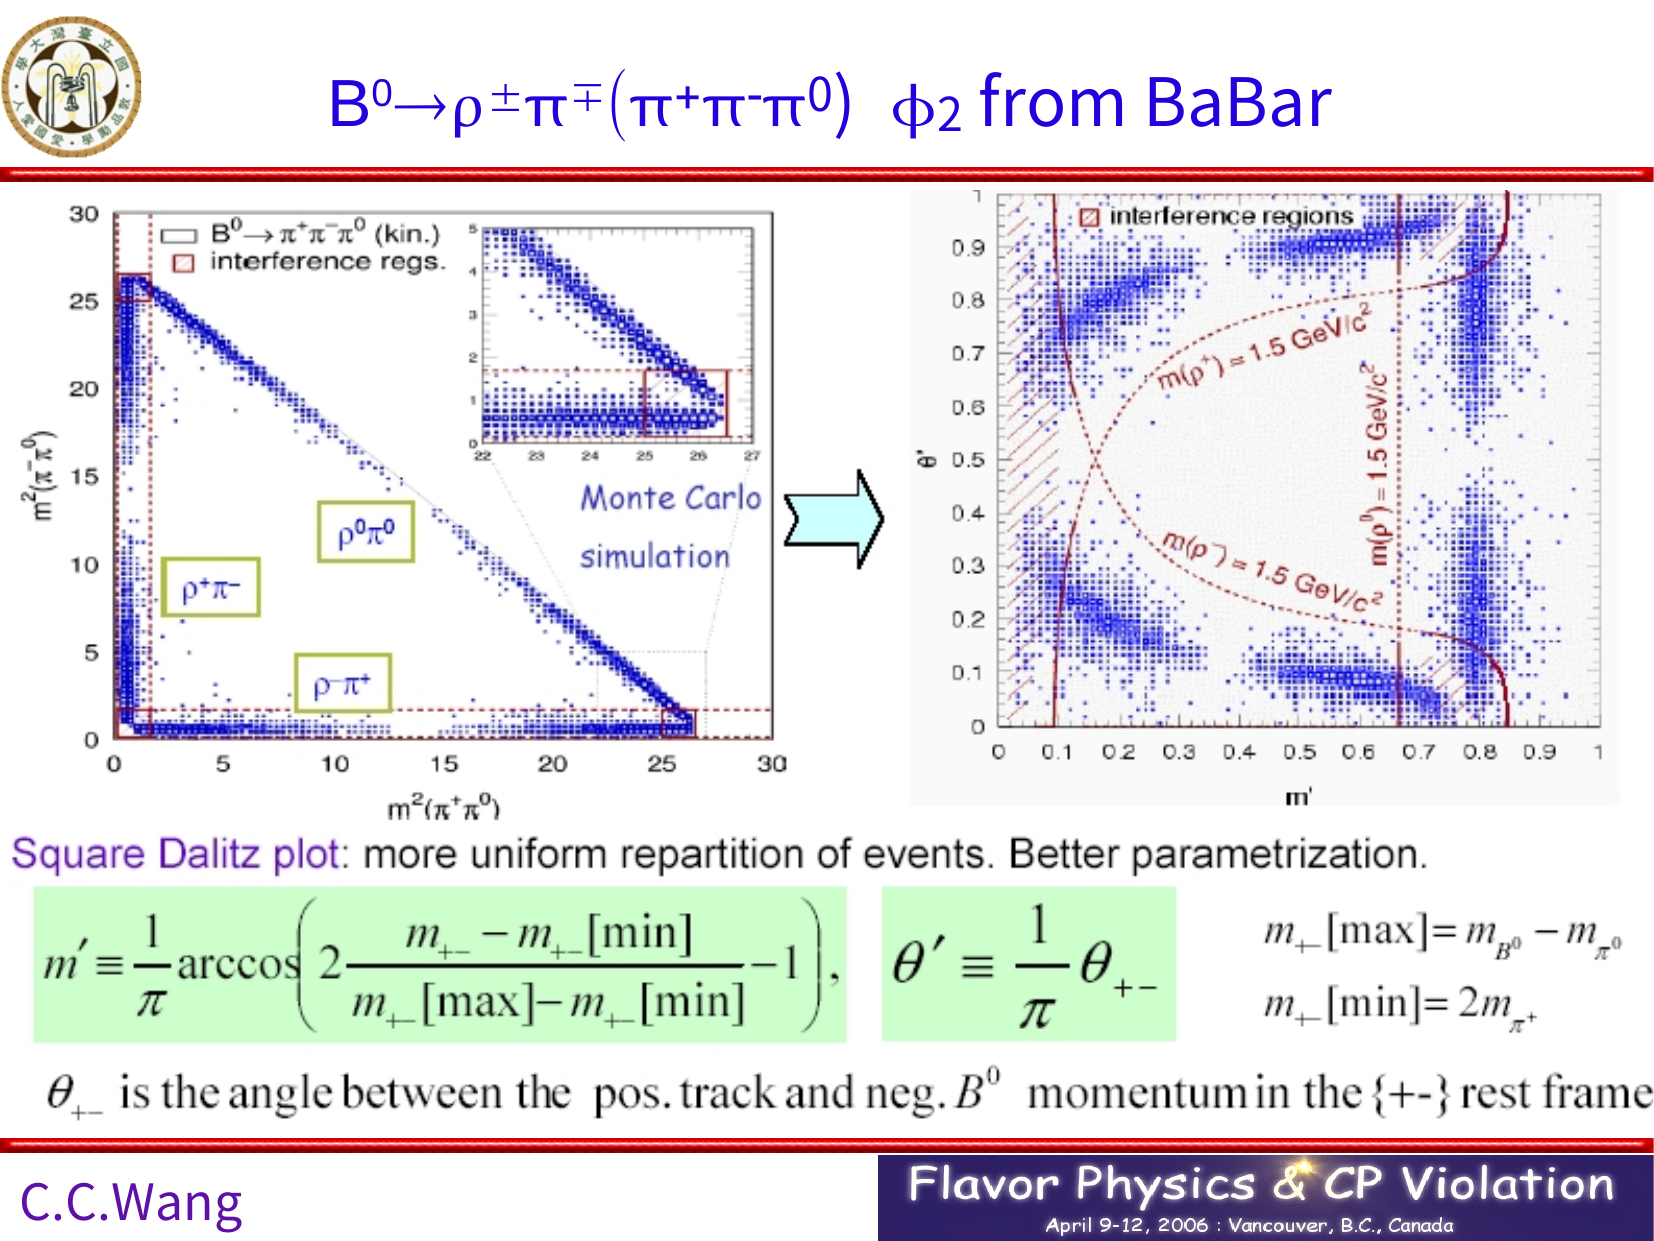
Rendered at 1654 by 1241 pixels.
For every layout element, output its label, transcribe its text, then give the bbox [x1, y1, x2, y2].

picture [0, 167, 1654, 182]
picture [7, 190, 1654, 1125]
picture [0, 1138, 1654, 1153]
picture [878, 1155, 1654, 1241]
picture [0, 15, 143, 159]
title B0±∓(+-0) 2 from BaBar [140, 22, 1520, 173]
